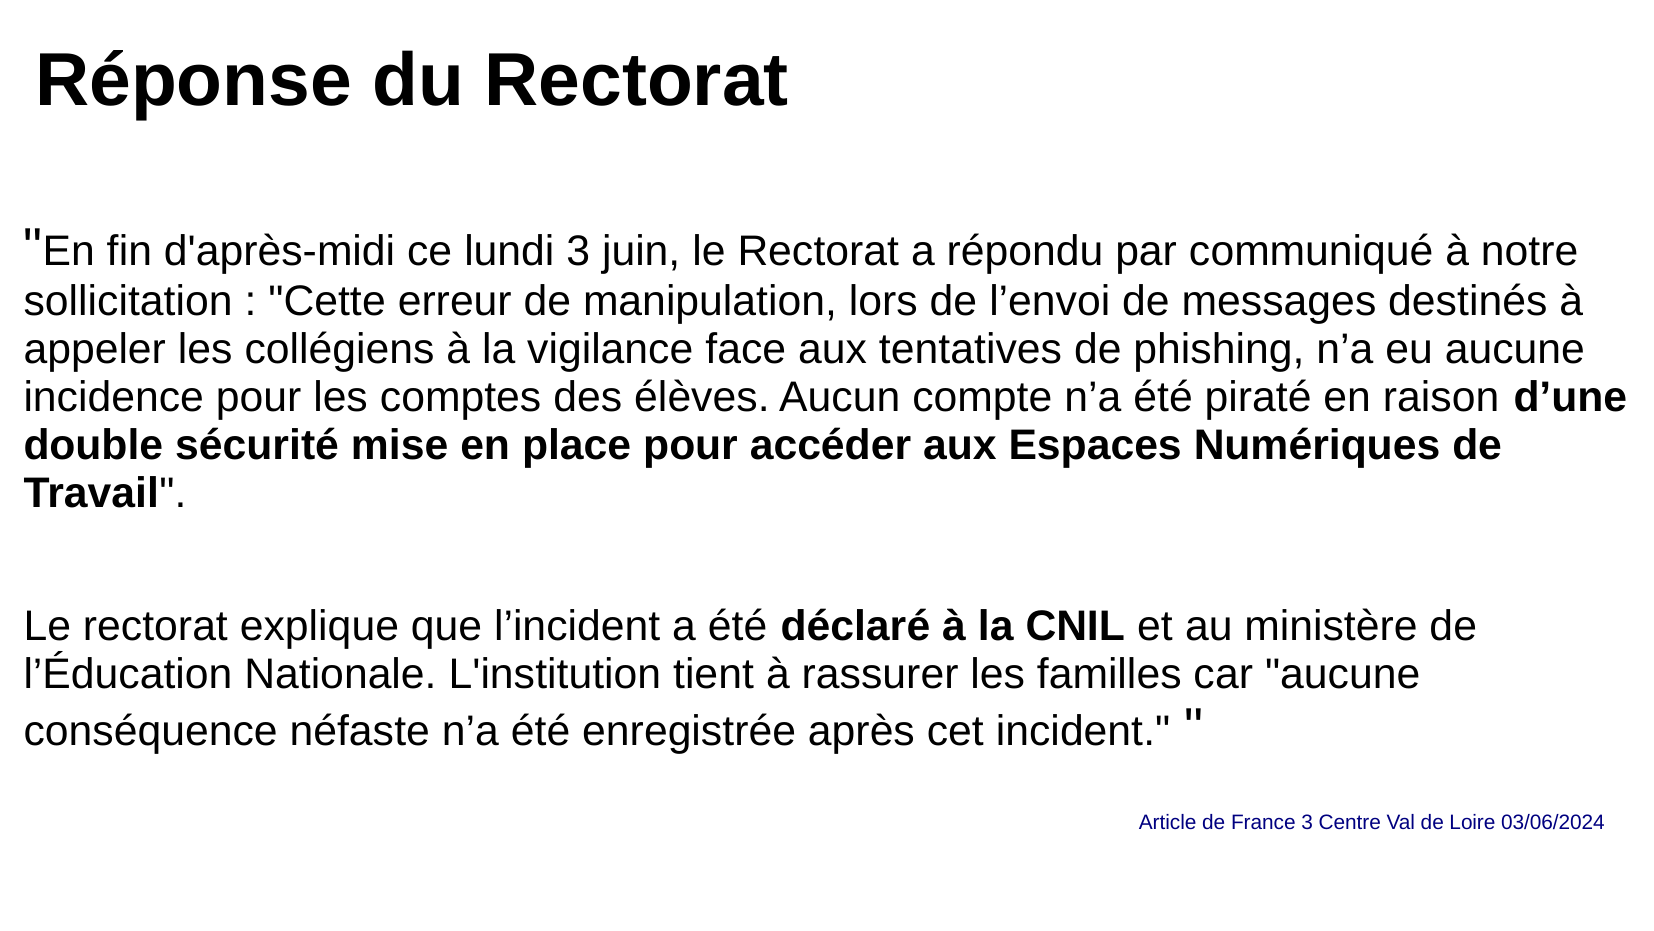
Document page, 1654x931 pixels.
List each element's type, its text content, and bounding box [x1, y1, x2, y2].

list "En fin d'après-midi ce lundi 3 juin, le Rectorat a répondu par communiqué à notre sollicitation : "Cette erreur de manipulation, lors de l’envoi de messages destinés à appeler les collégiens à la vigilance face aux tentatives de phishing, n’a eu aucune incidence pour les comptes des élèves. Aucun compte n’a été piraté en raison d’une double sécurité mise en place pour accéder aux Espaces Numériques de Travail". Le rectorat explique que l’incident a été déclaré à la CNIL et au ministère de l’Éducation Nationale. L'institution tient à rassurer les familles car "aucune conséquence néfaste n’a été enregistrée après cet incident." " [23, 217, 1630, 758]
text_box Article de France 3 Centre Val de Loire 03/06/2024 [1124, 803, 1630, 844]
title Réponse du Rectorat [35, 37, 1619, 193]
